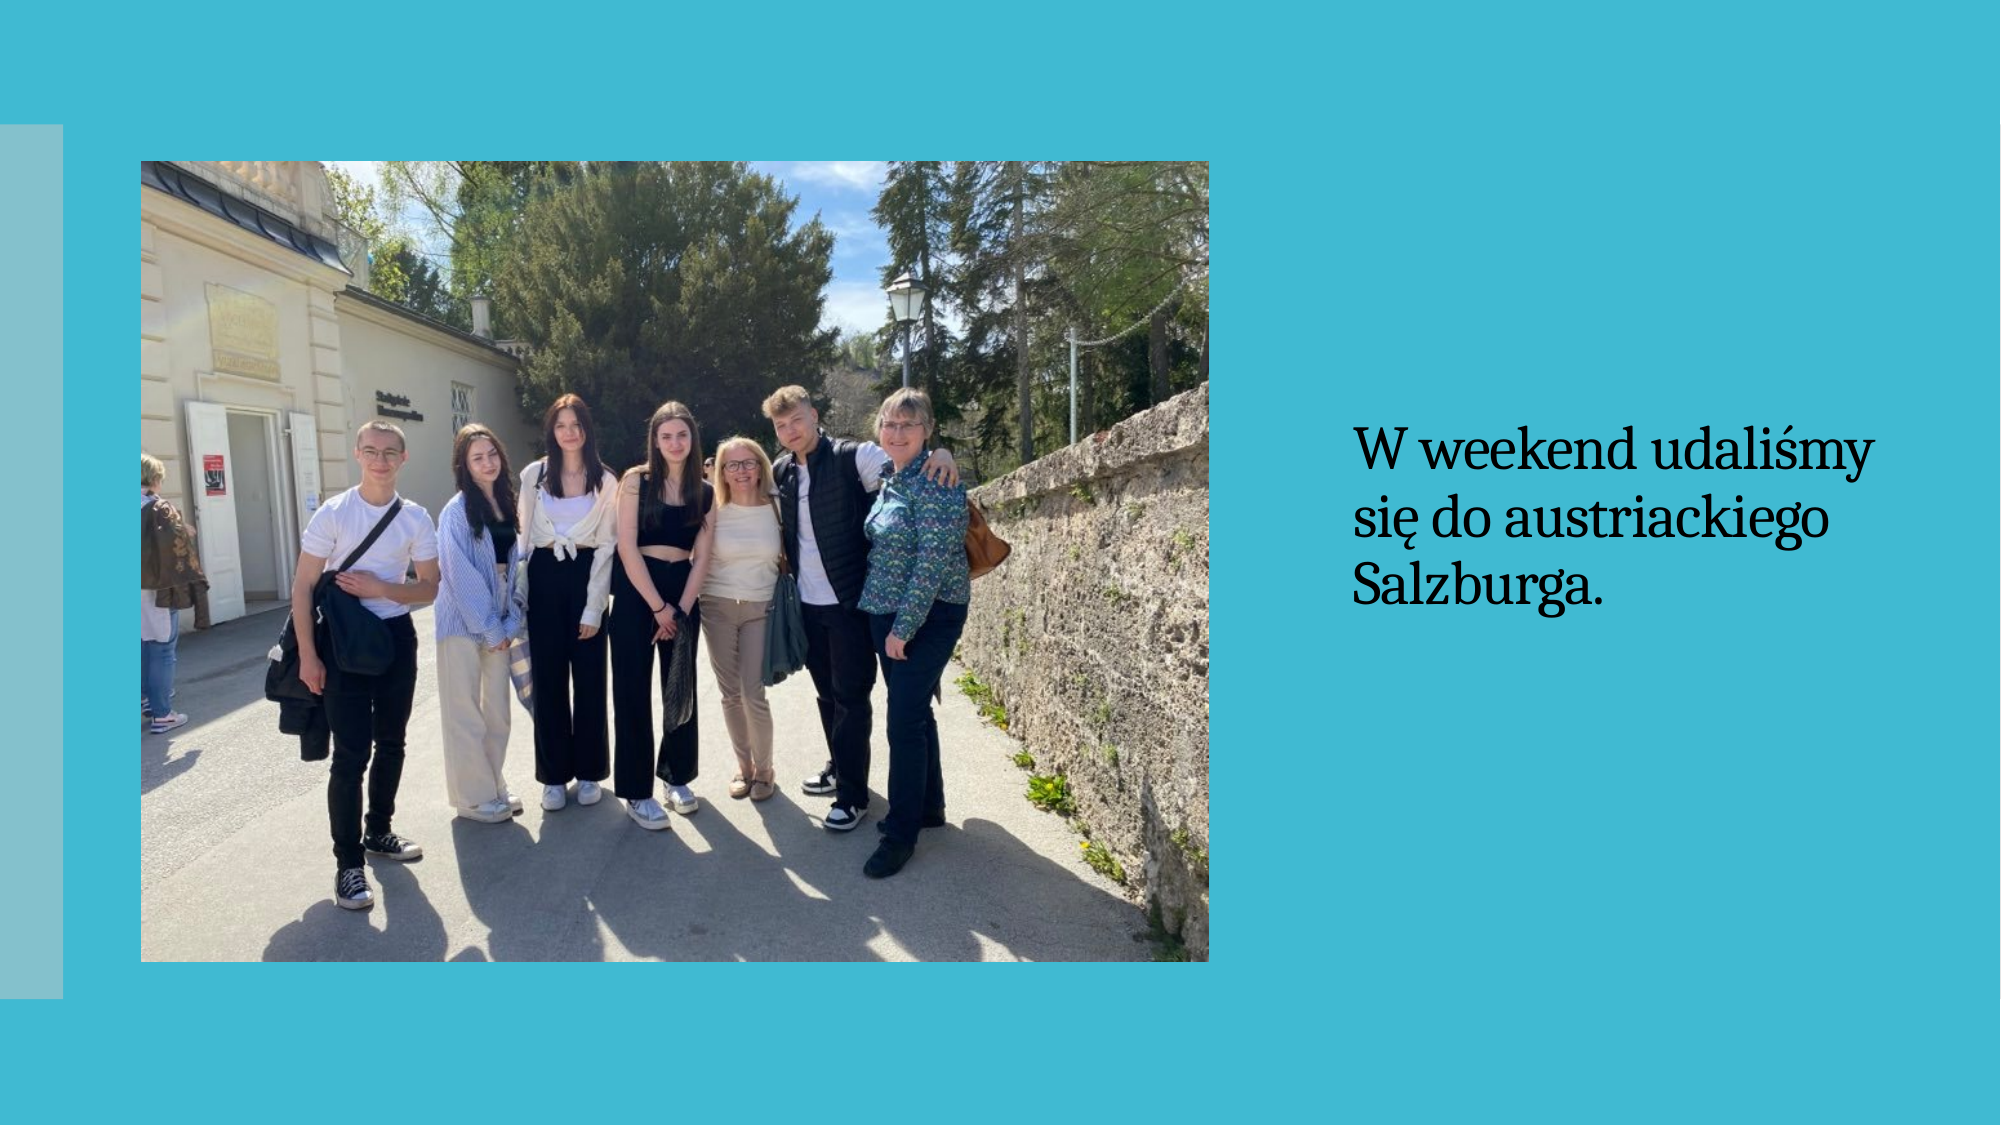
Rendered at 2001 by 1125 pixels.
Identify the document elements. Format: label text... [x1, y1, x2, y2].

title W weekend udaliśmy się do austriackiego Salzburga. [1338, 177, 1939, 857]
text_box [0, 0, 2000, 1125]
picture [141, 161, 1209, 962]
